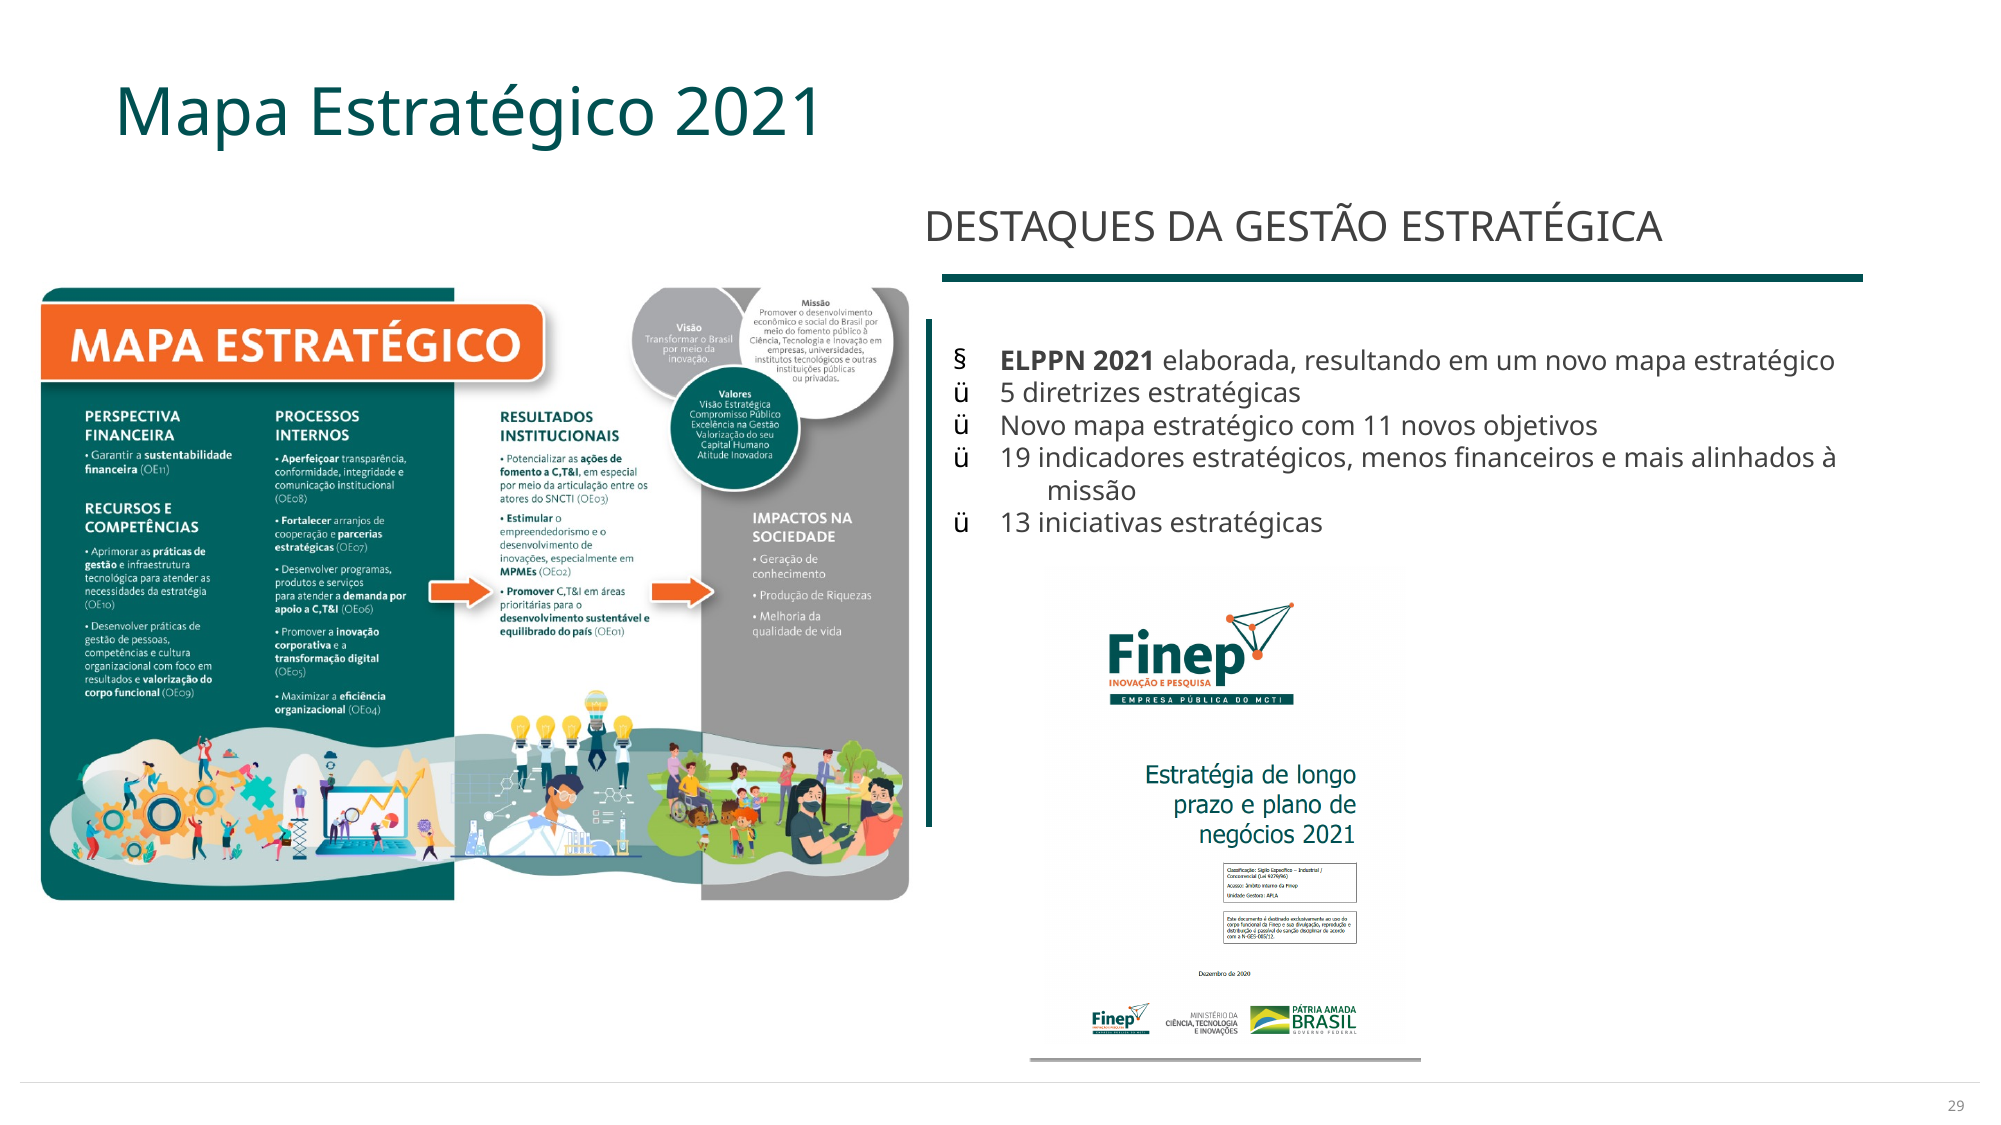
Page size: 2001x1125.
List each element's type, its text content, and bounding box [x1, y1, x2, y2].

text_box ELPPN 2021 elaborada, resultando em um novo mapa estratégico 5 diretrizes estratégicas Novo mapa estratégico com 11 novos objetivos 19 indicadores estratégicos, menos financeiros e mais alinhados à missão 13 iniciativas estratégicas [938, 335, 1898, 548]
text_box DESTAQUES DA GESTÃO ESTRATÉGICA [909, 191, 1893, 258]
text_box [942, 274, 1863, 282]
text_box [926, 319, 932, 827]
picture [1043, 565, 1407, 1044]
title Mapa Estratégico 2021 [99, 45, 1900, 173]
picture [31, 282, 918, 905]
